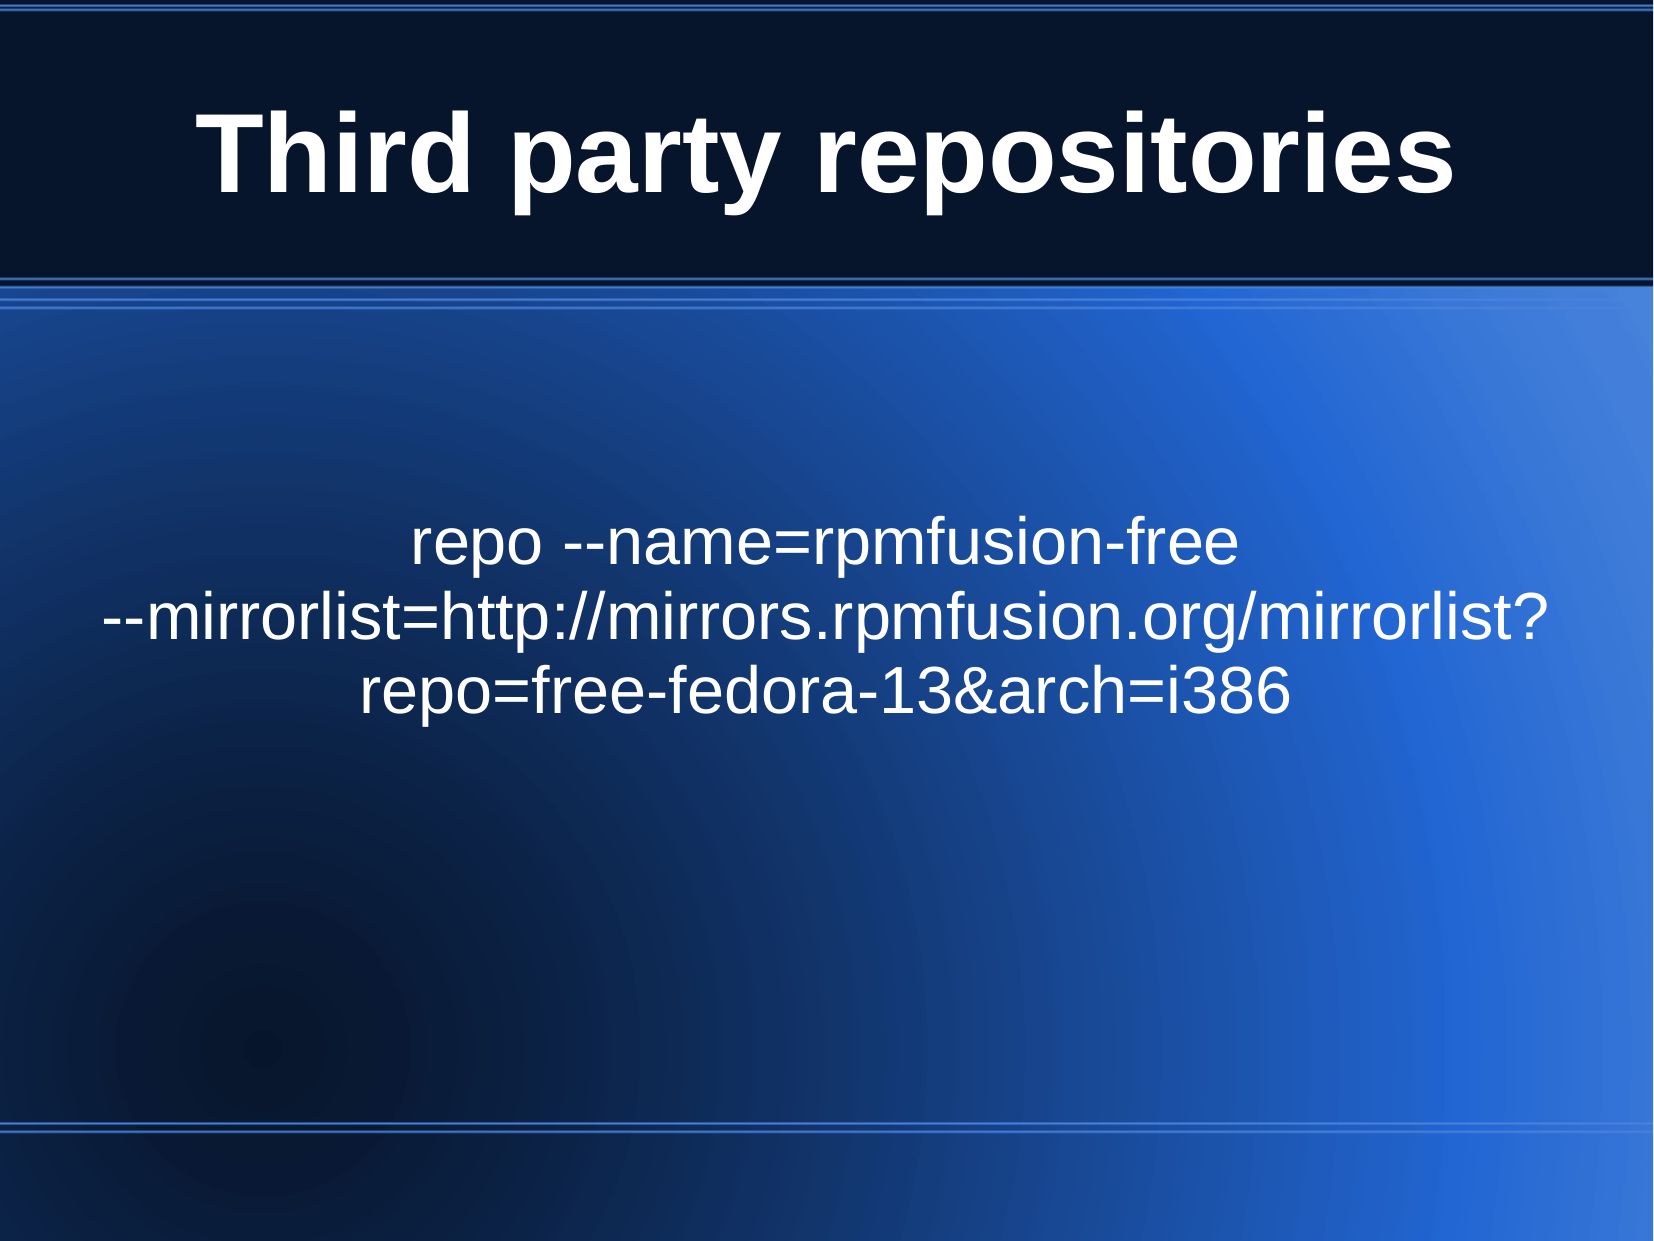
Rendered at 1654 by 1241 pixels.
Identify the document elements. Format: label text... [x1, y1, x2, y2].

text_box repo --name=rpmfusion-free --mirrorlist=http://mirrors.rpmfusion.org/mirrorlist?repo=free-fedora-13&arch=i386 [82, 257, 1571, 1058]
title Third party repositories [82, 49, 1571, 257]
picture [0, 0, 1654, 1241]
